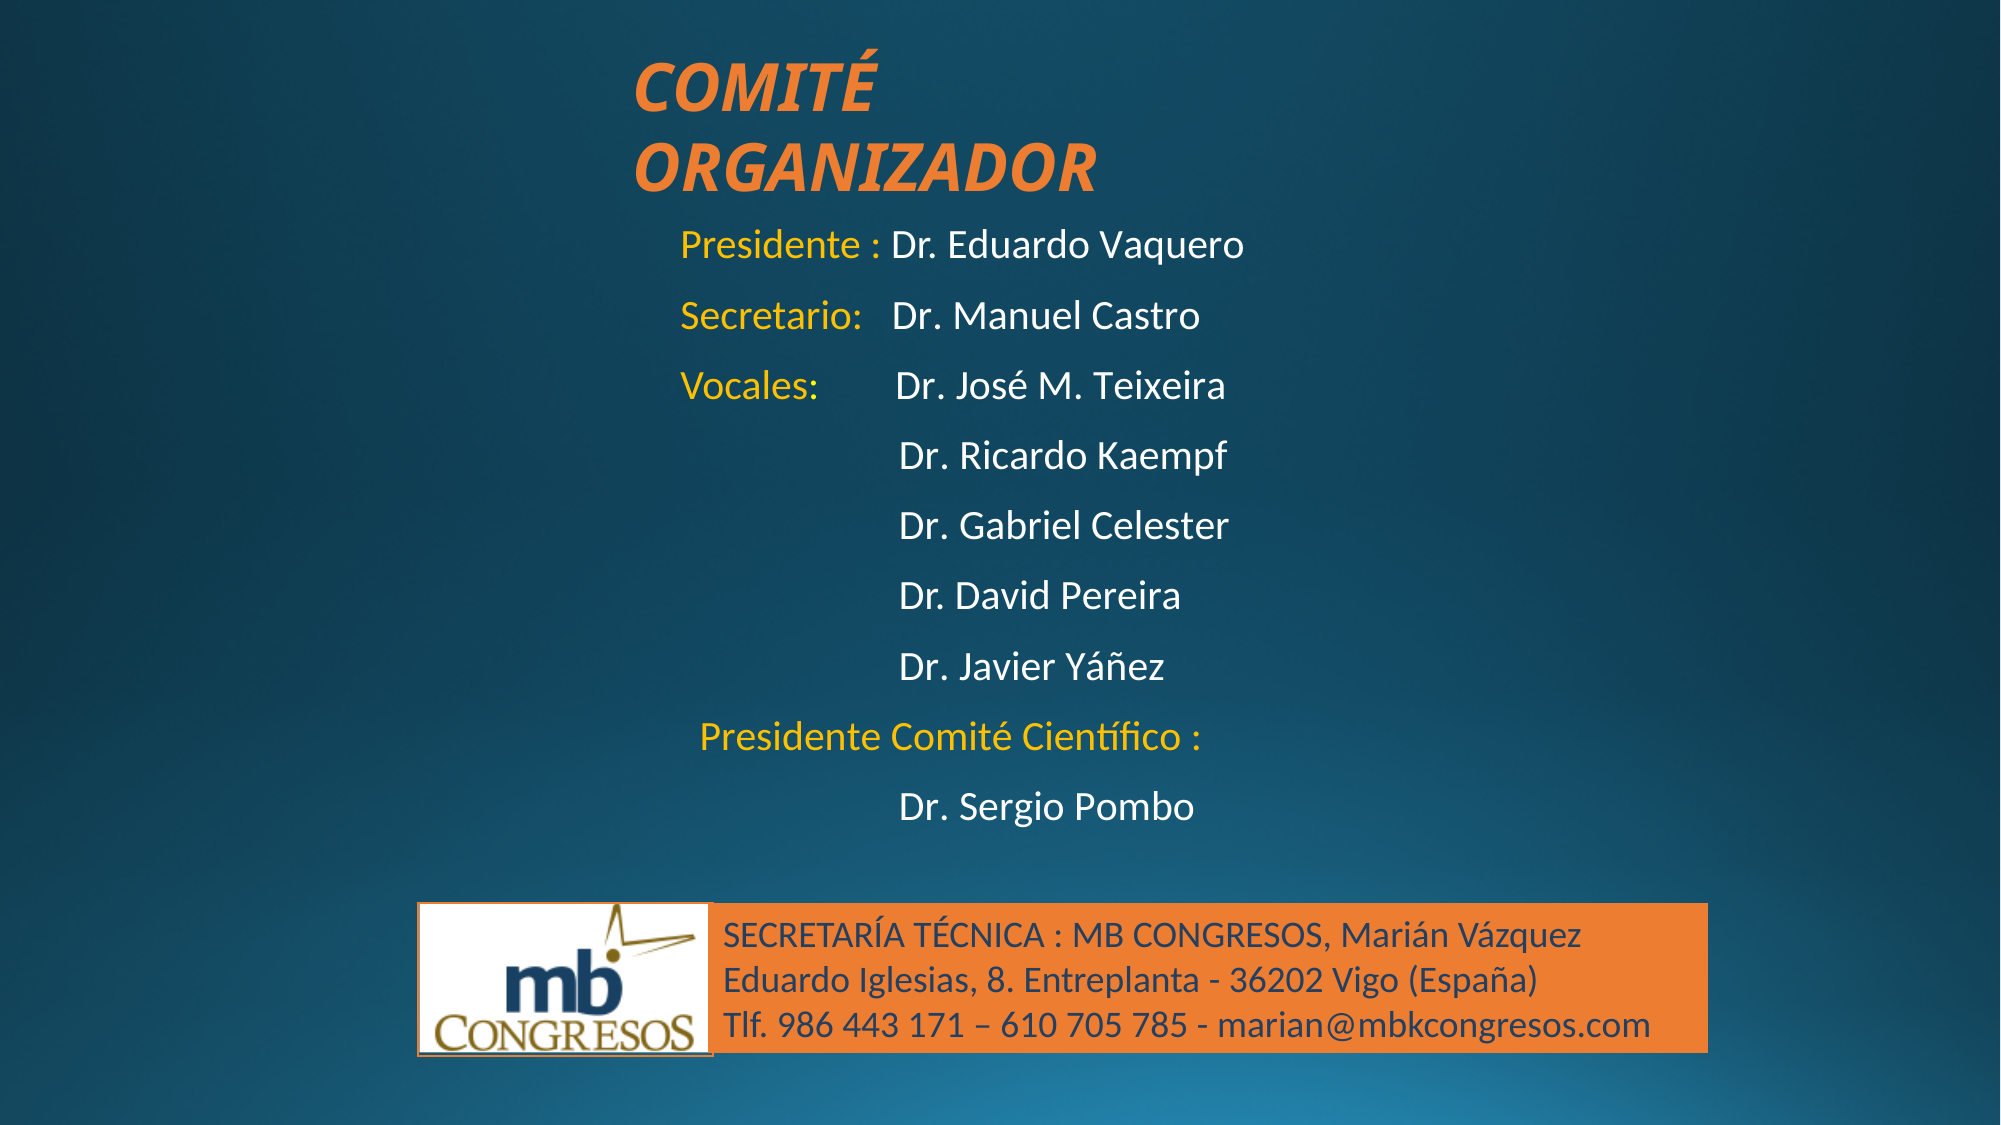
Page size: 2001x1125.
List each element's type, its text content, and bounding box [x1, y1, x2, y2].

picture [418, 903, 713, 1056]
text_box SECRETARÍA TÉCNICA : MB CONGRESOS, Marián Vázquez Eduardo Iglesias, 8. Entreplanta - 36202 Vigo (España) Tlf. 986 443 171 – 610 705 785 - marian@mbkcongresos.com [708, 903, 1708, 1053]
text_box COMITÉ ORGANIZADOR [617, 37, 1390, 134]
text_box Presidente : Dr. Eduardo Vaquero Secretario: Dr. Manuel Castro Vocales: Dr. José M. Teixeira Dr. Ricardo Kaempf Dr. Gabriel Celester Dr. David Pereira Dr. Javier Yáñez Presidente Comité Científico : Dr. Sergio Pombo [665, 206, 1366, 903]
